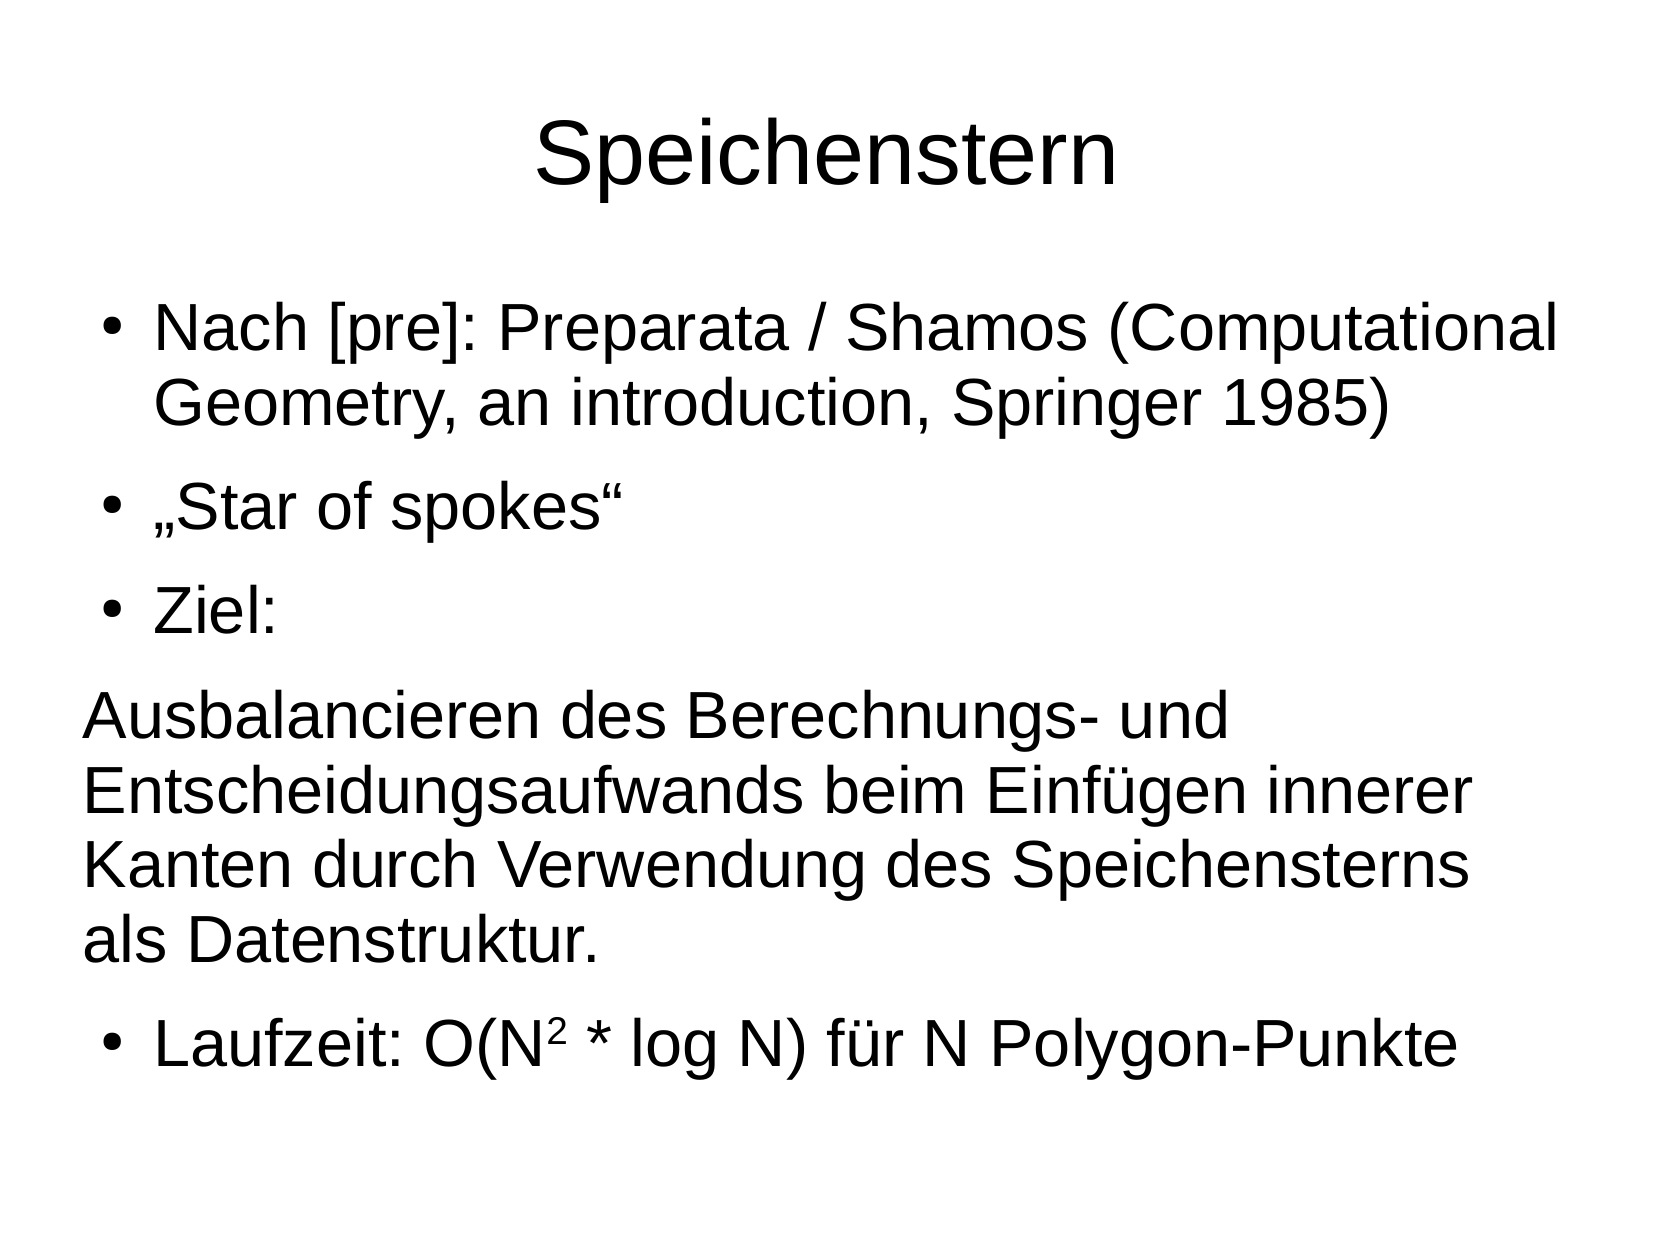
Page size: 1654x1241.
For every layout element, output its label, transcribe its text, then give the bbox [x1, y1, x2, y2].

title Speichenstern [82, 56, 1571, 250]
list Nach [pre]: Preparata / Shamos (Computational Geometry, an introduction, Springer 1985) „Star of spokes“ Ziel: Ausbalancieren des Berechnungs- und Entscheidungsaufwands beim Einfügen innerer Kanten durch Verwendung des Speichensterns als Datenstruktur. Laufzeit: O(N2 * log N) für N Polygon-Punkte [82, 290, 1571, 1182]
